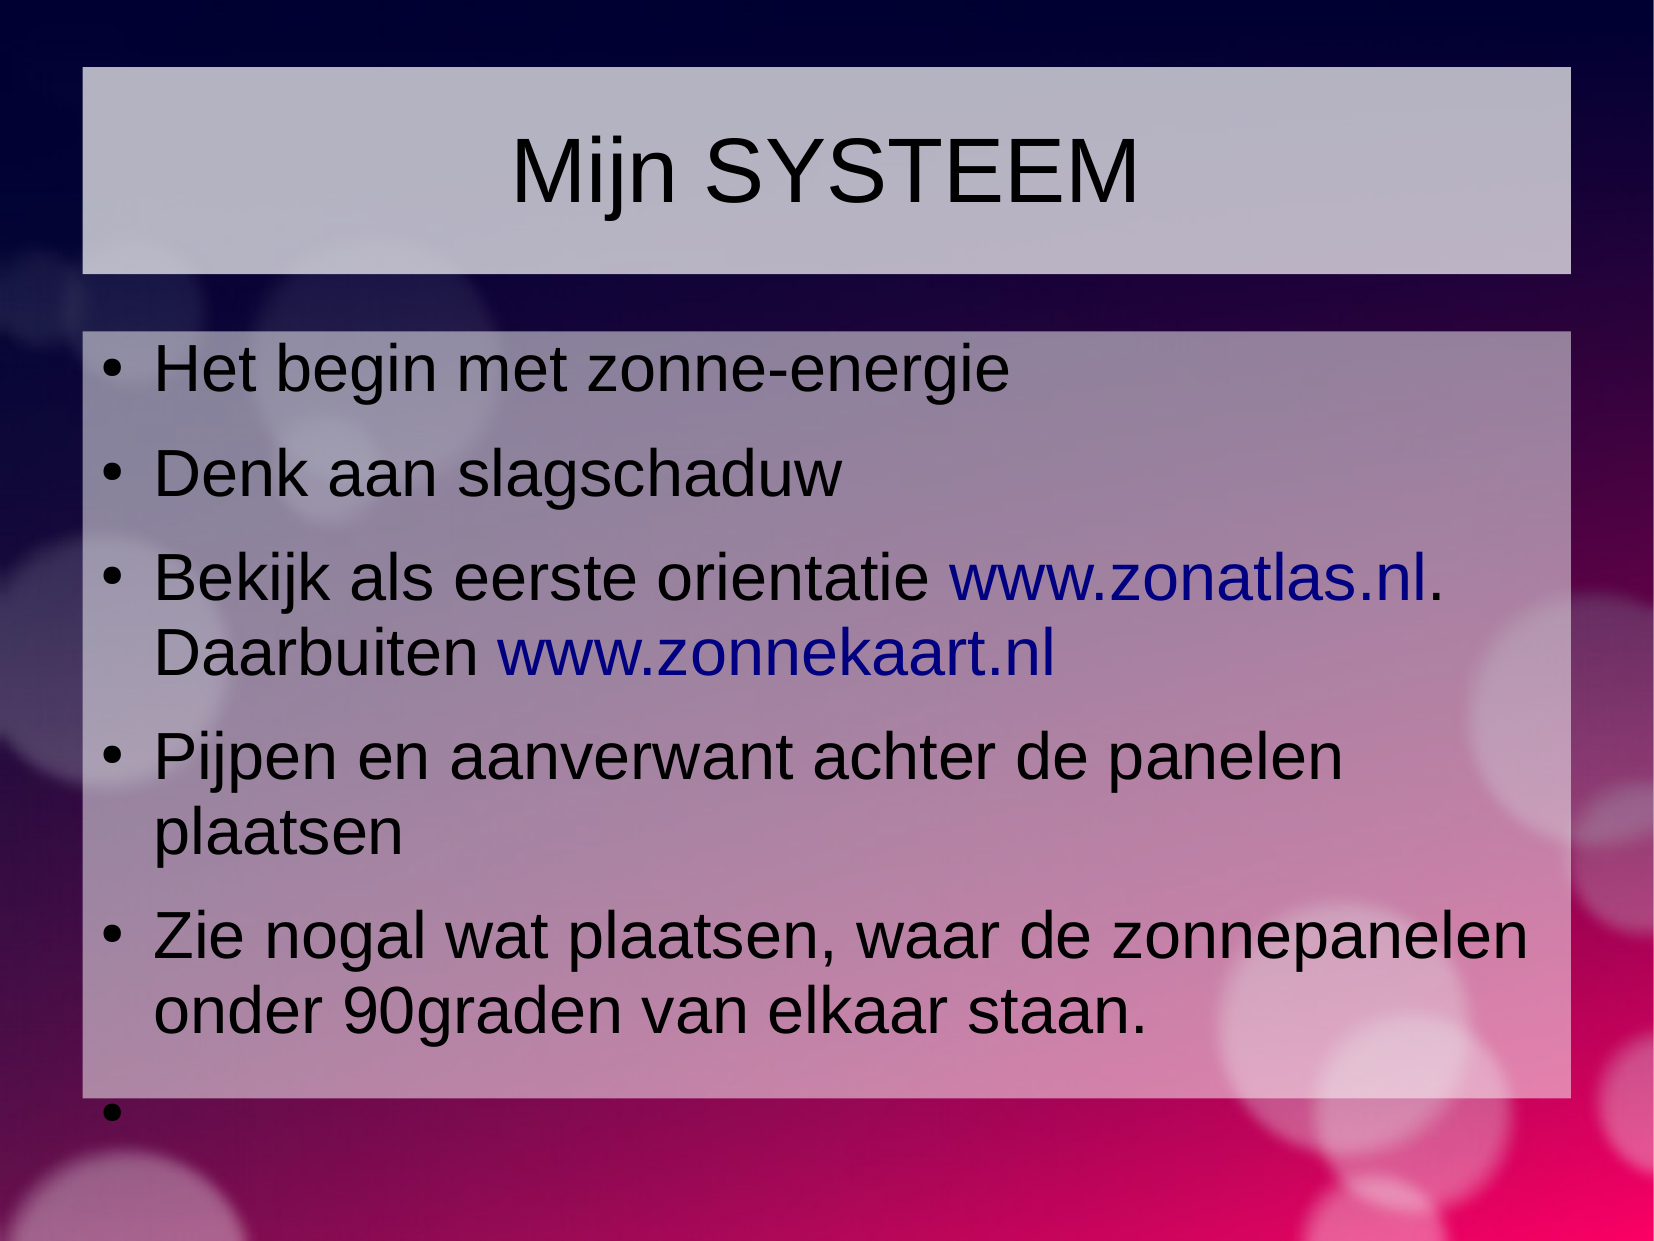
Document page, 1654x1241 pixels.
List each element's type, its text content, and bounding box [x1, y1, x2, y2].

list Het begin met zonne-energie Denk aan slagschaduw Bekijk als eerste orientatie www.zonatlas.nl. Daarbuiten www.zonnekaart.nl Pijpen en aanverwant achter de panelen plaatsen Zie nogal wat plaatsen, waar de zonnepanelen onder 90graden van elkaar staan. [82, 331, 1571, 1099]
picture [0, 0, 1654, 1241]
title Mijn SYSTEEM [82, 67, 1571, 275]
